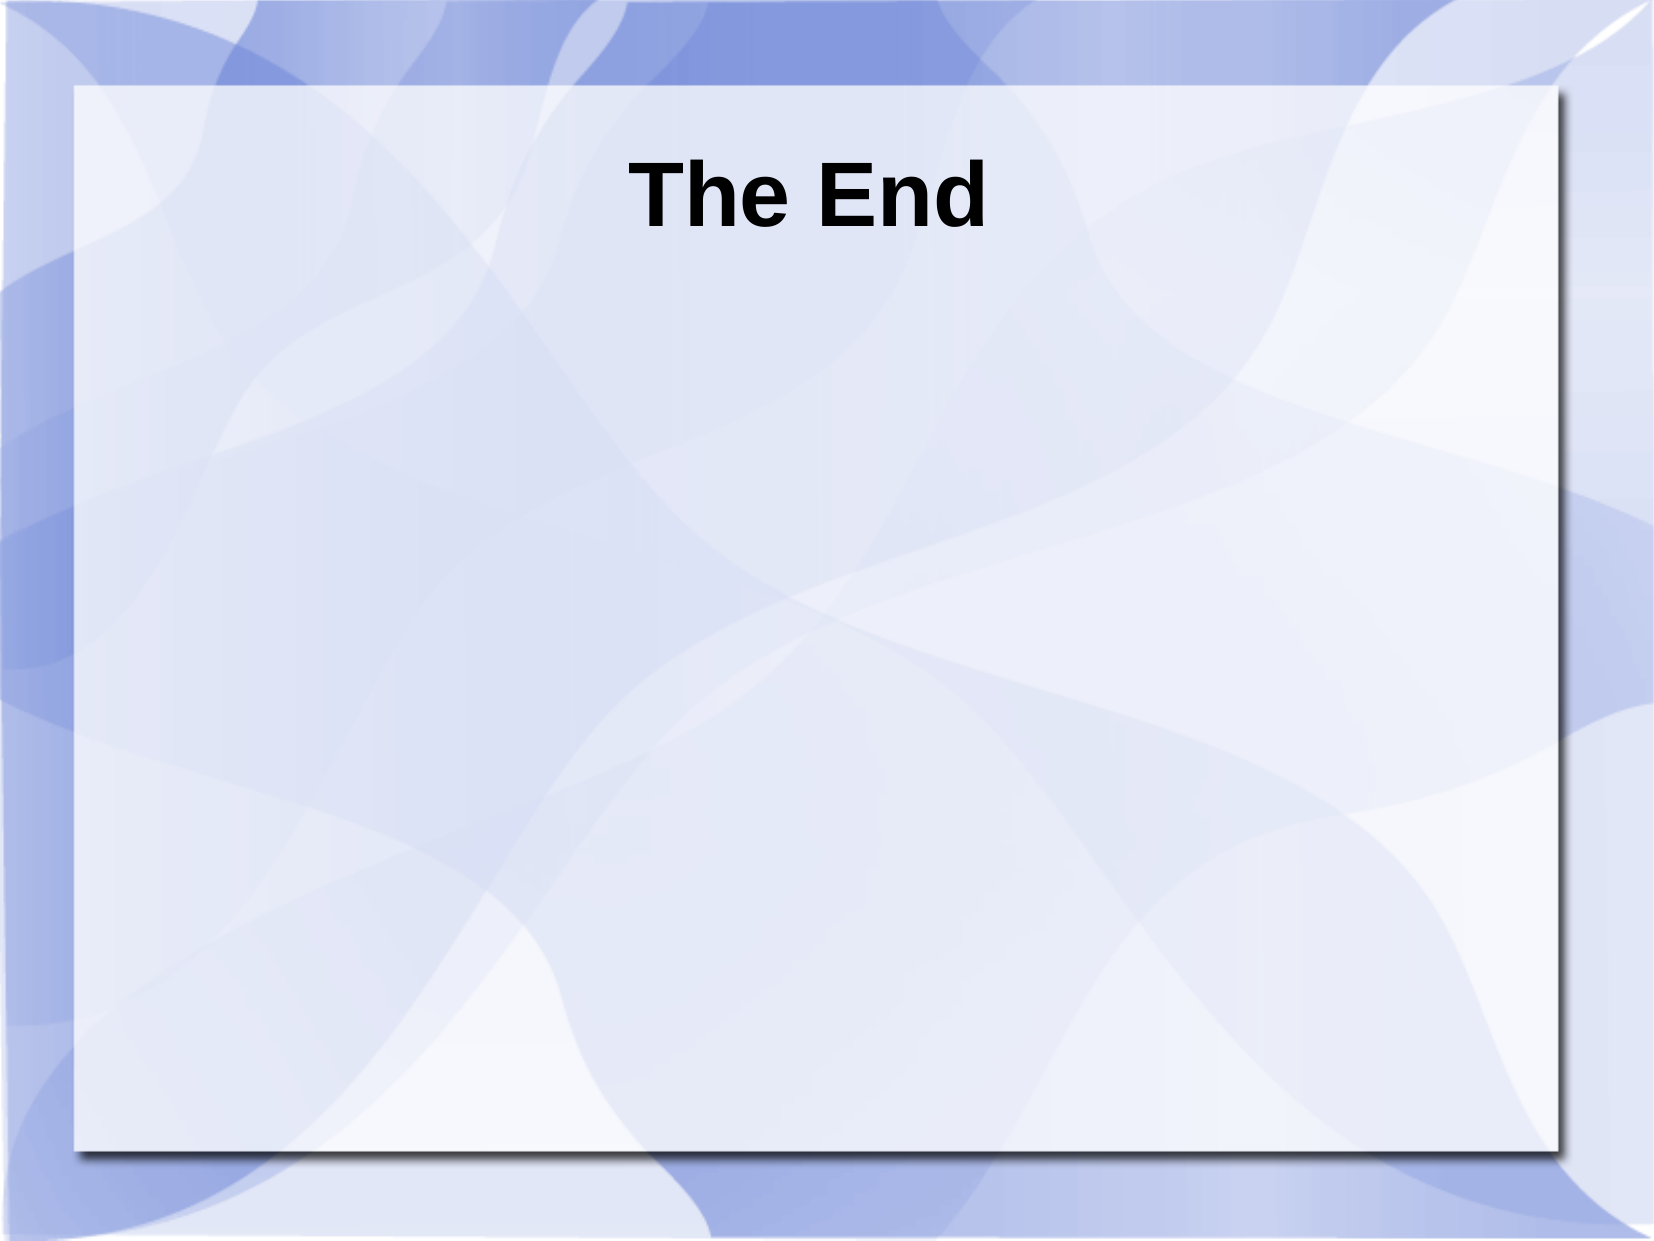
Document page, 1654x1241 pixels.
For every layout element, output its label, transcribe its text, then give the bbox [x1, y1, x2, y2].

picture [0, 0, 1654, 1241]
title The End [82, 90, 1536, 298]
